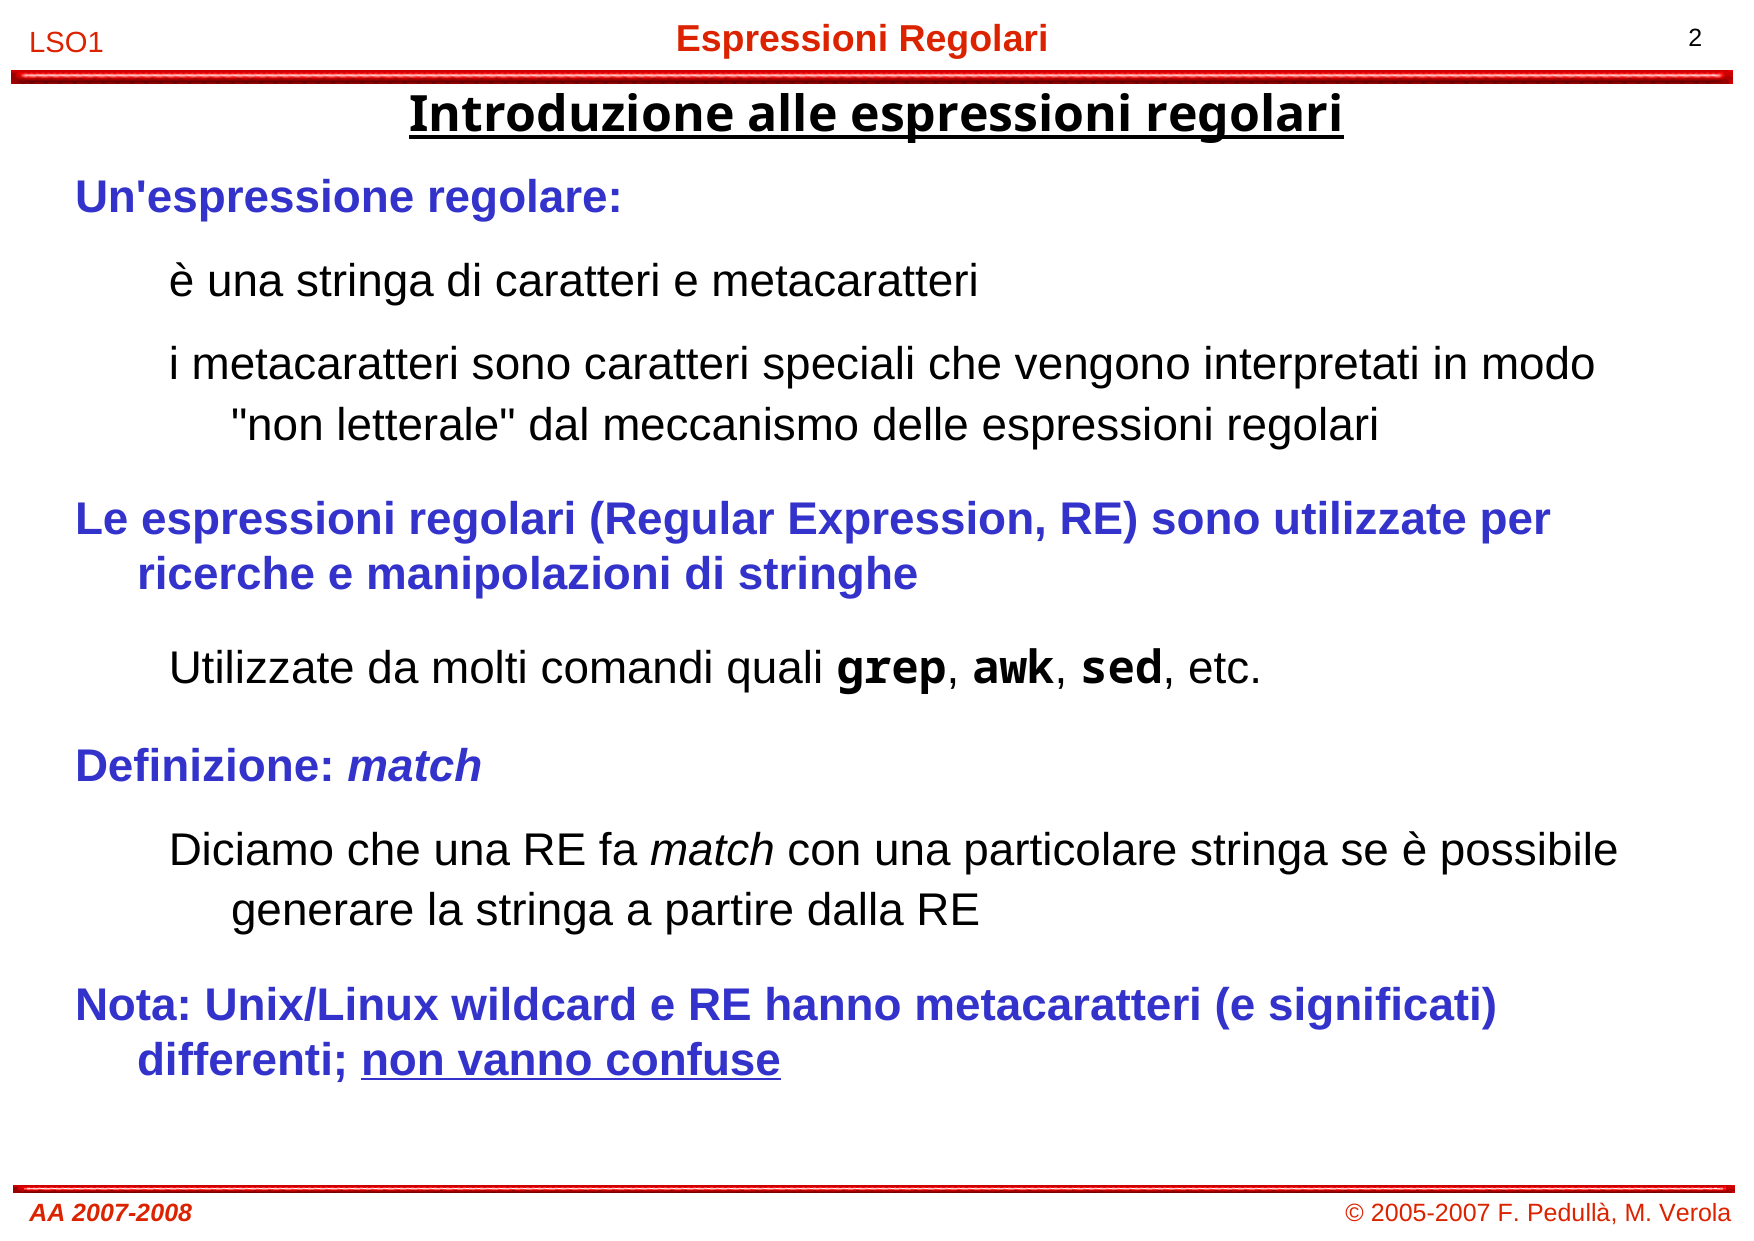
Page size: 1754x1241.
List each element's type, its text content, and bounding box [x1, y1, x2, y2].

title Introduzione alle espressioni regolari [364, 66, 1390, 160]
picture [11, 70, 364, 84]
picture [13, 1185, 1735, 1193]
picture [1390, 70, 1733, 84]
list Un'espressione regolare: è una stringa di caratteri e metacaratteri i metacaratteri sono caratteri speciali che vengono interpretati in modo "non letterale" dal meccanismo delle espressioni regolari Le espressioni regolari (Regular Expression, RE) sono utilizzate per ricerche e manipolazioni di stringhe Utilizzate da molti comandi quali grep, awk, sed, etc. Definizione: match Diciamo che una RE fa match con una particolare stringa se è possibile generare la stringa a partire dalla RE Nota: Unix/Linux wildcard e RE hanno metacaratteri (e significati) differenti; non vanno confuse [60, 160, 1698, 1134]
